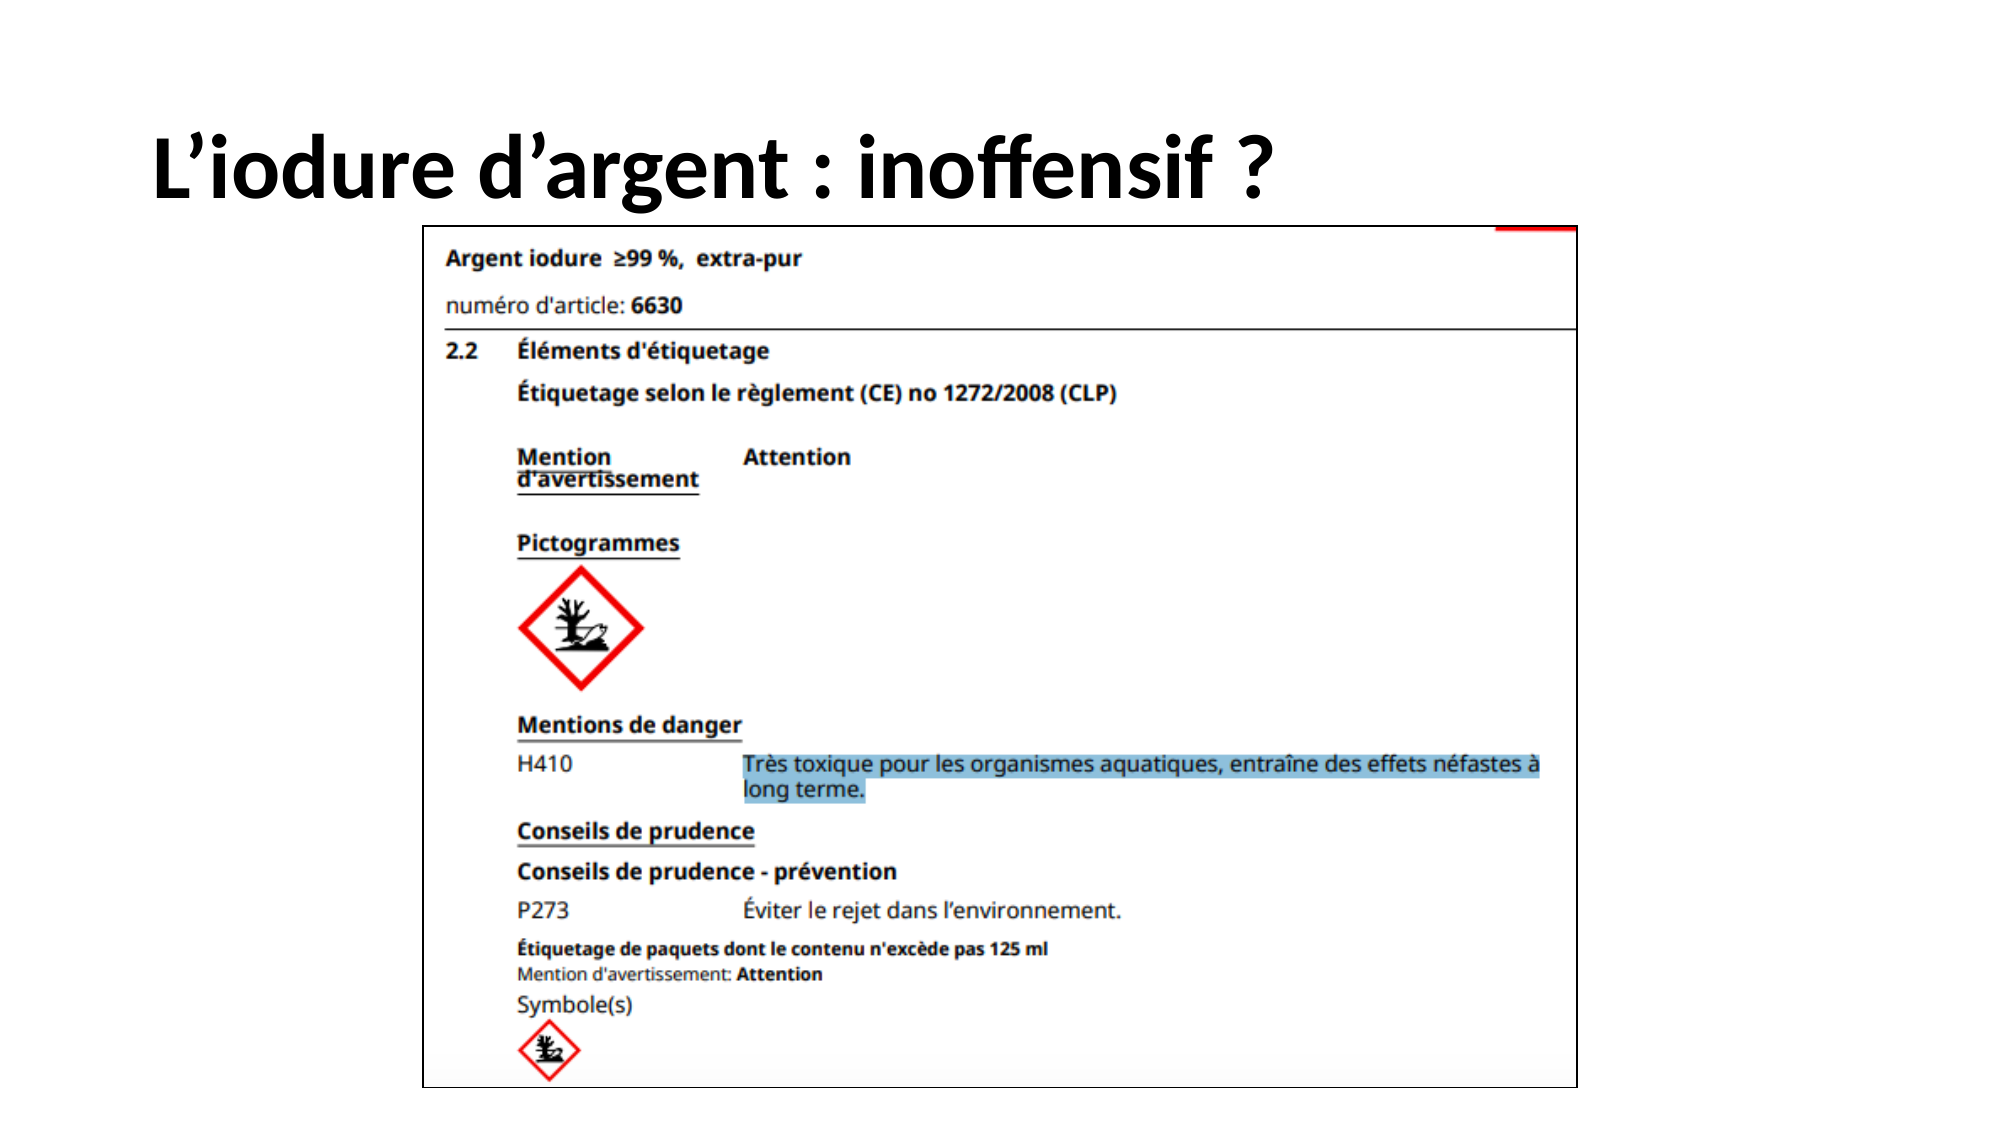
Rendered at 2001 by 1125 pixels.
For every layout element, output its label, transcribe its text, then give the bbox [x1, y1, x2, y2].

title L’iodure d’argent : inoffensif ? [137, 59, 1863, 278]
picture [423, 226, 1577, 1087]
